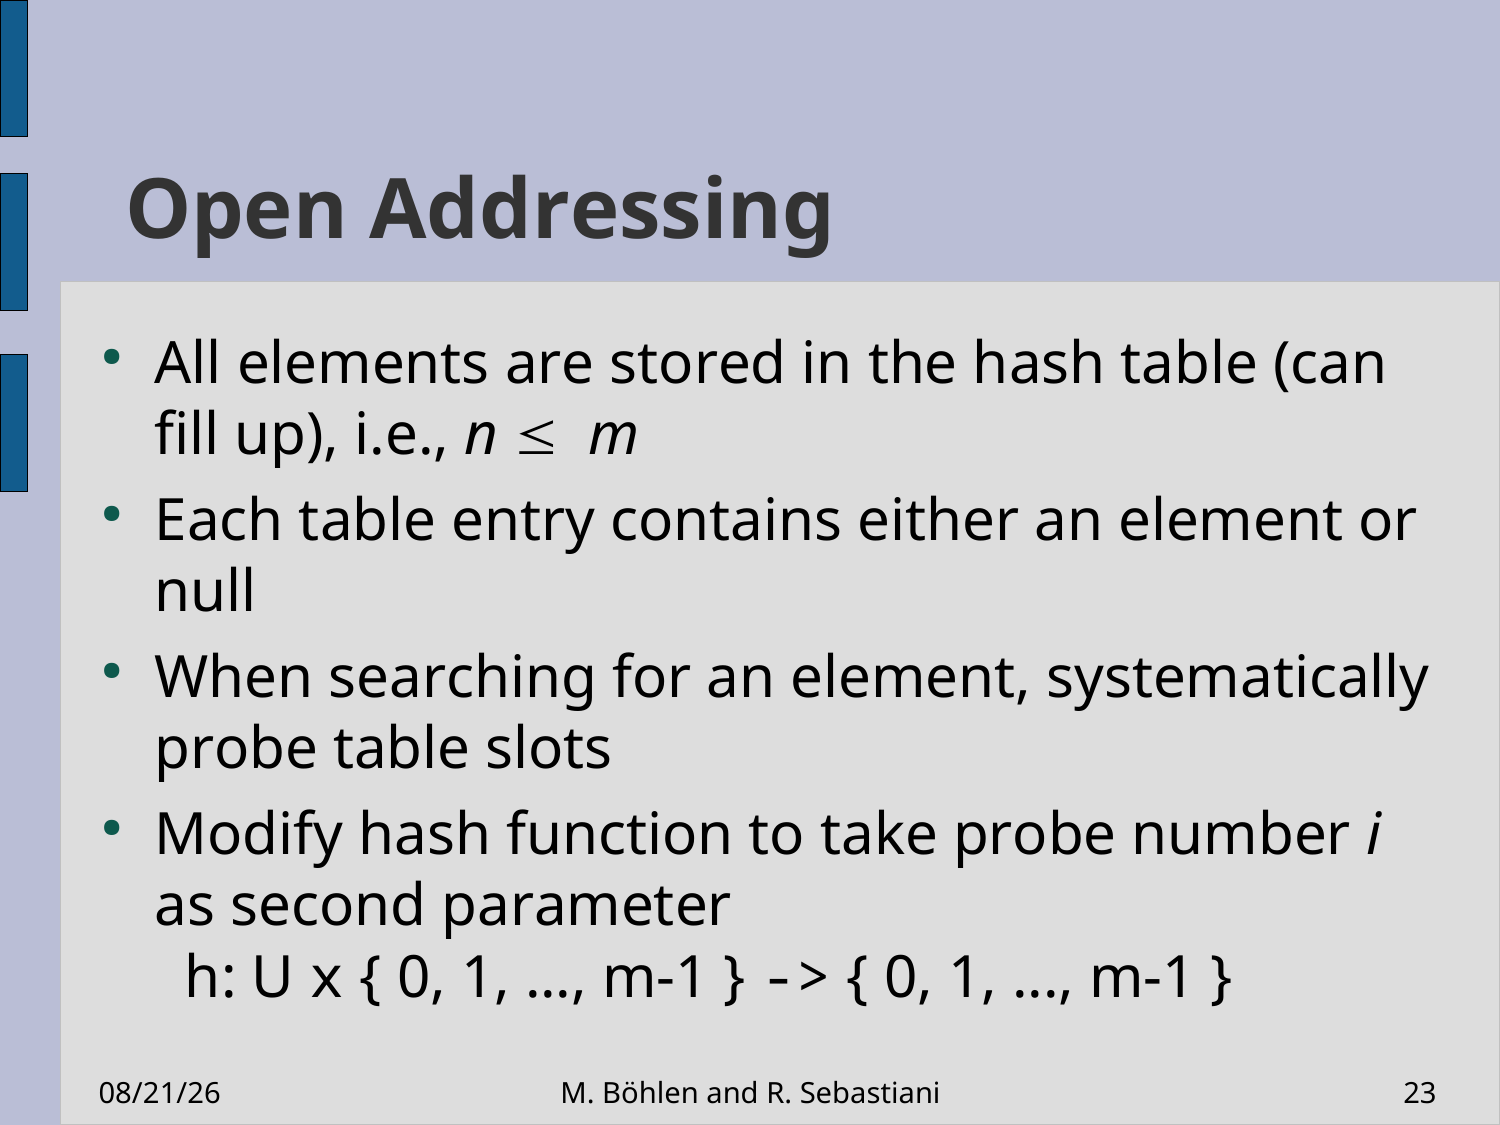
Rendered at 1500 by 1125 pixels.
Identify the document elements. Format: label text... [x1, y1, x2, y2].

list All elements are stored in the hash table (can fill up), i.e., n m Each table entry contains either an element or null When searching for an element, systematically probe table slots Modify hash function to take probe number i as second parameter h: U x { 0, 1, ..., m-1 } -> { 0, 1, ..., m-1 } [68, 318, 1458, 1043]
title Open Addressing [110, 67, 1392, 271]
